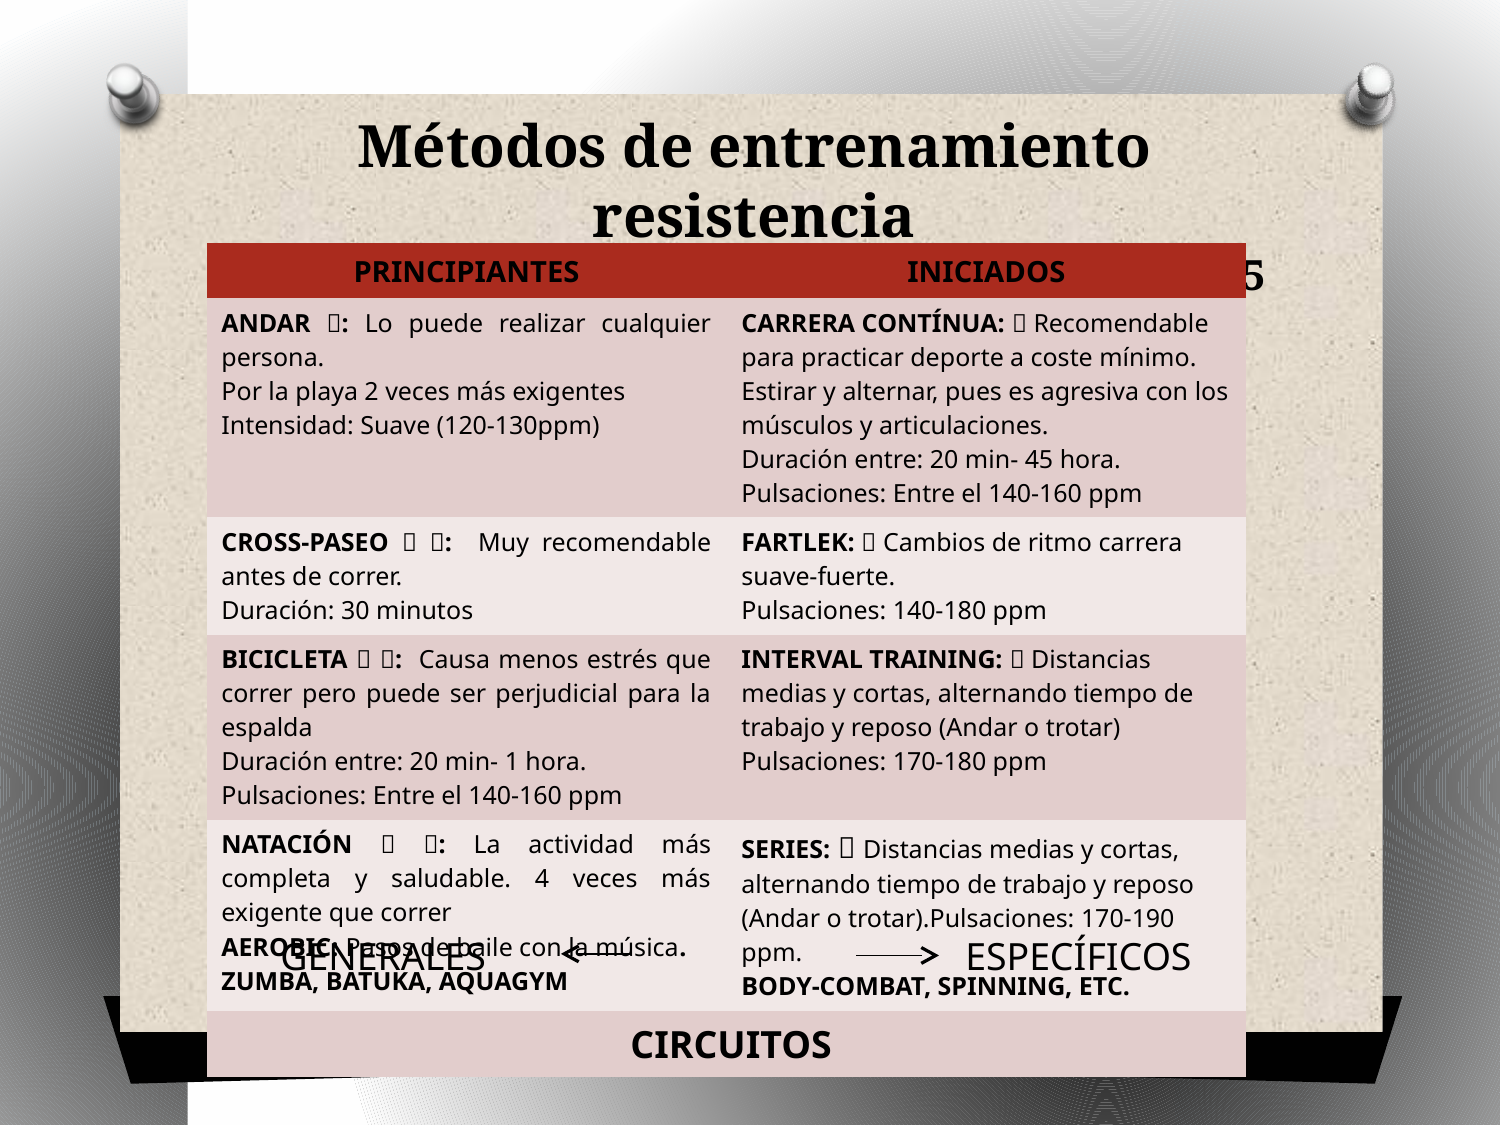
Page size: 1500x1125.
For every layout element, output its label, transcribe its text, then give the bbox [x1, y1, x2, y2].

table_cell FARTLEK:  Cambios de ritmo carrera suave-fuerte. Pulsaciones: 140-180 ppm [727, 517, 1246, 635]
table_header INICIADOS [727, 243, 1246, 298]
table_cell CROSS-PASEO  : Muy recomendable antes de correr. Duración: 30 minutos [207, 517, 727, 635]
table_cell NATACIÓN  : La actividad más completa y saludable. 4 veces más exigente que correr AEROBIC: Pasos de baile con la música. ZUMBA, BATUKA, AQUAGYM [207, 820, 727, 1011]
text_box GENERALES [265, 925, 549, 986]
table_cell BICICLETA  : Causa menos estrés que correr pero puede ser perjudicial para la espalda Duración entre: 20 min- 1 hora. Pulsaciones: Entre el 140-160 ppm [207, 635, 727, 820]
table_header PRINCIPIANTES [207, 243, 727, 298]
table_cell CIRCUITOS [207, 1011, 1246, 1077]
table_cell SERIES:  Distancias medias y cortas, alternando tiempo de trabajo y reposo (Andar o trotar).Pulsaciones: 170-190 ppm. BODY-COMBAT, SPINNING, ETC. [727, 820, 1246, 1011]
table_cell INTERVAL TRAINING:  Distancias medias y cortas, alternando tiempo de trabajo y reposo (Andar o trotar) Pulsaciones: 170-180 ppm [727, 635, 1246, 820]
text_box ESPECÍFICOS [950, 925, 1235, 986]
table_cell CARRERA CONTÍNUA:  Recomendable para practicar deporte a coste mínimo. Estirar y alternar, pues es agresiva con los músculos y articulaciones. Duración entre: 20 min- 45 hora. Pulsaciones: Entre el 140-160 ppm [727, 298, 1246, 517]
picture [76, 31, 1439, 1032]
title Métodos de entrenamiento resistencia Frecuencia: 3-5 días a la semana. Duración: 30-45 min [183, 101, 1326, 220]
picture [1246, 275, 1257, 287]
table_cell ANDAR : Lo puede realizar cualquier persona. Por la playa 2 veces más exigentes Intensidad: Suave (120-130ppm) [207, 298, 727, 517]
